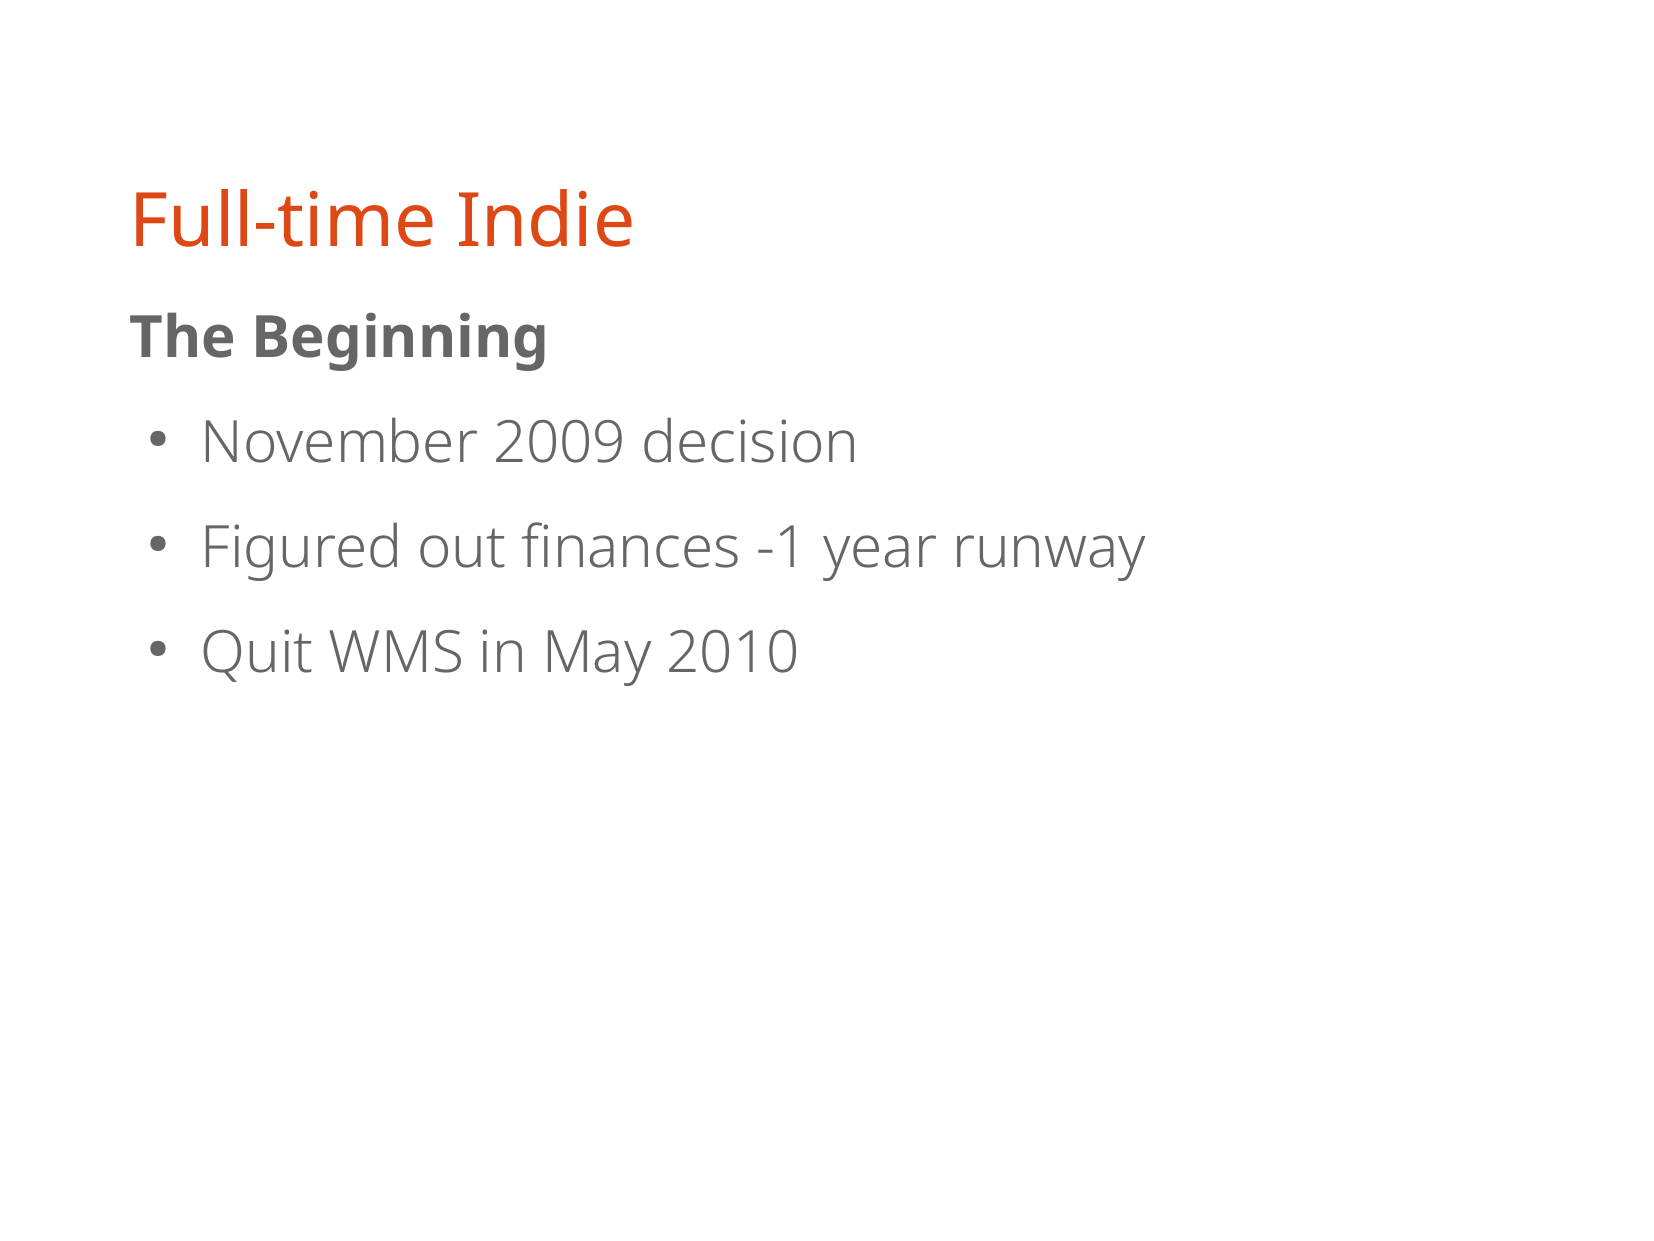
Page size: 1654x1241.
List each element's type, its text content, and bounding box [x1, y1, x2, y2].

title Full-time Indie [129, 153, 1518, 281]
list The Beginning November 2009 decision Figured out finances -1 year runway Quit WMS in May 2010 [129, 295, 1518, 1010]
